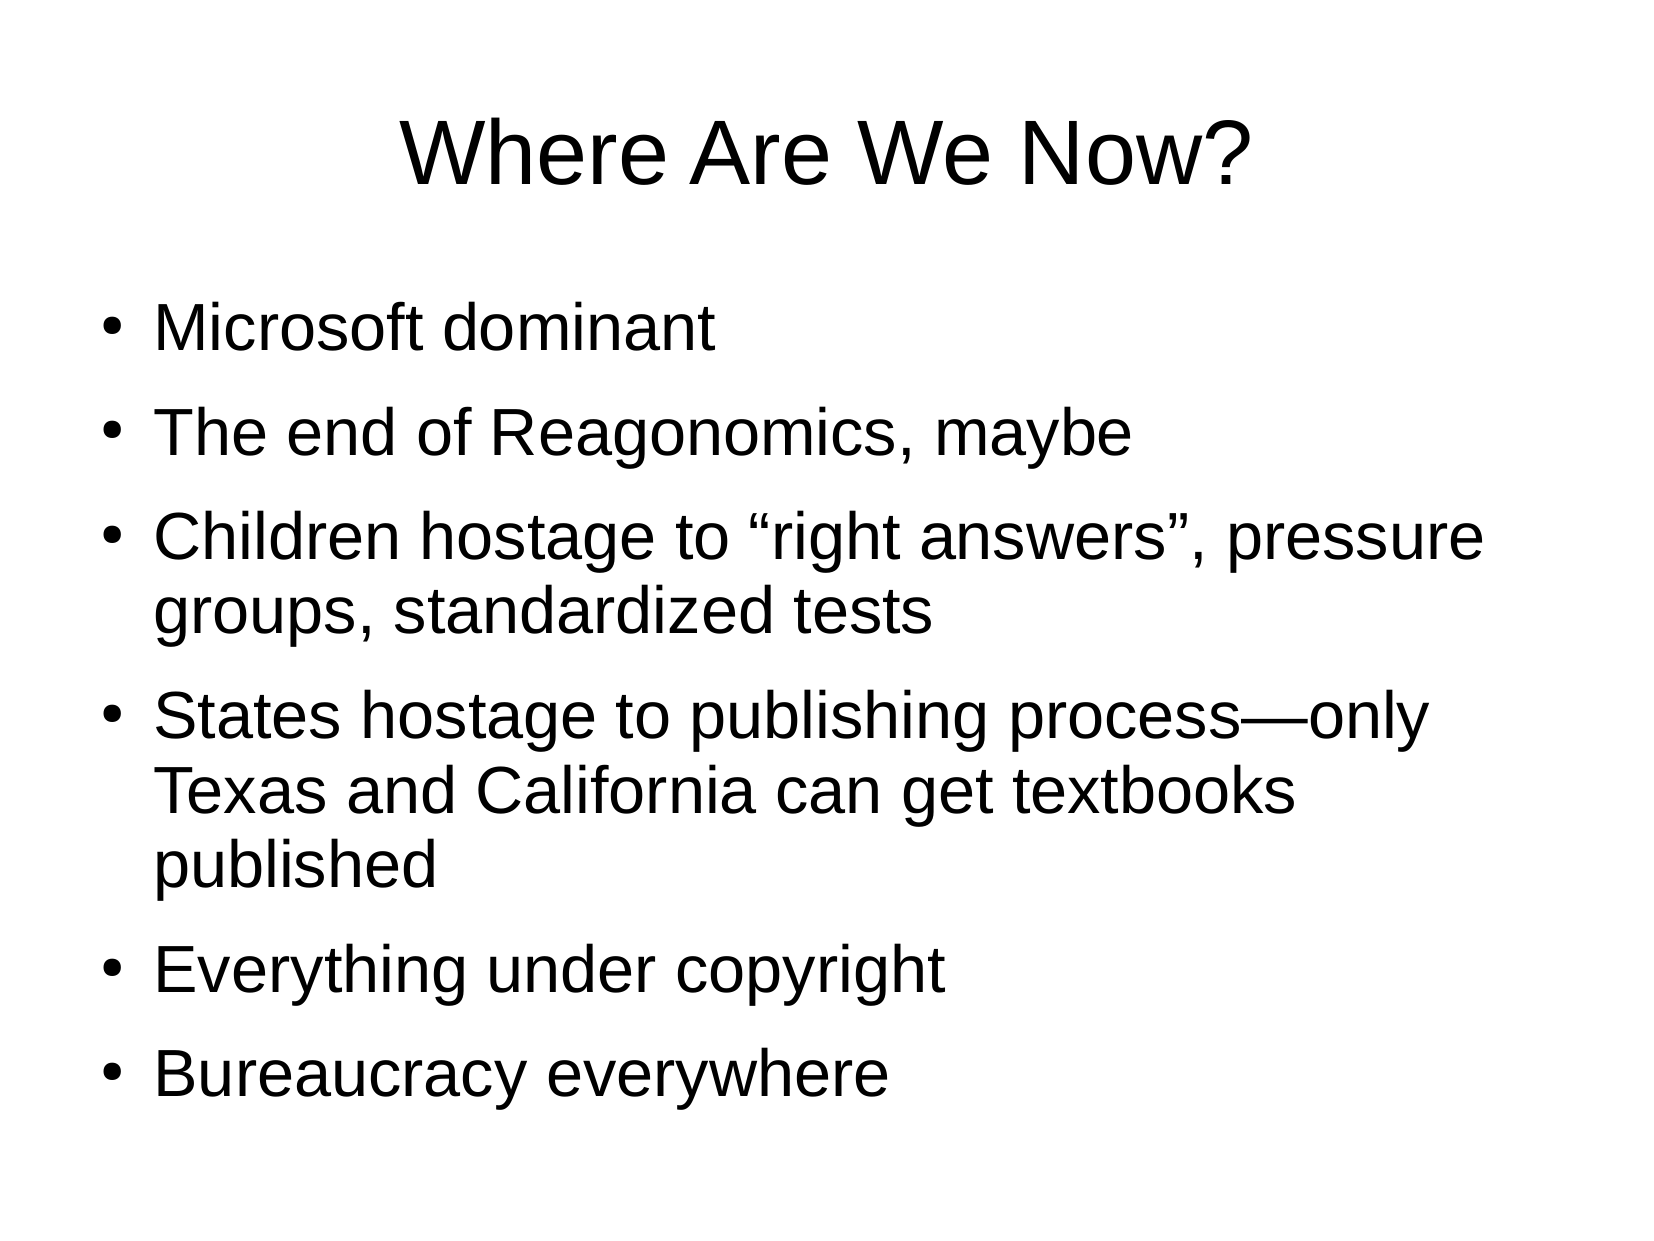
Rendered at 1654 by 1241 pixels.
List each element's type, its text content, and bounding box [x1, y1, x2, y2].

title Where Are We Now? [82, 49, 1571, 257]
list Microsoft dominant The end of Reagonomics, maybe Children hostage to “right answers”, pressure groups, standardized tests States hostage to publishing process—only Texas and California can get textbooks published Everything under copyright Bureaucracy everywhere [82, 290, 1571, 1111]
